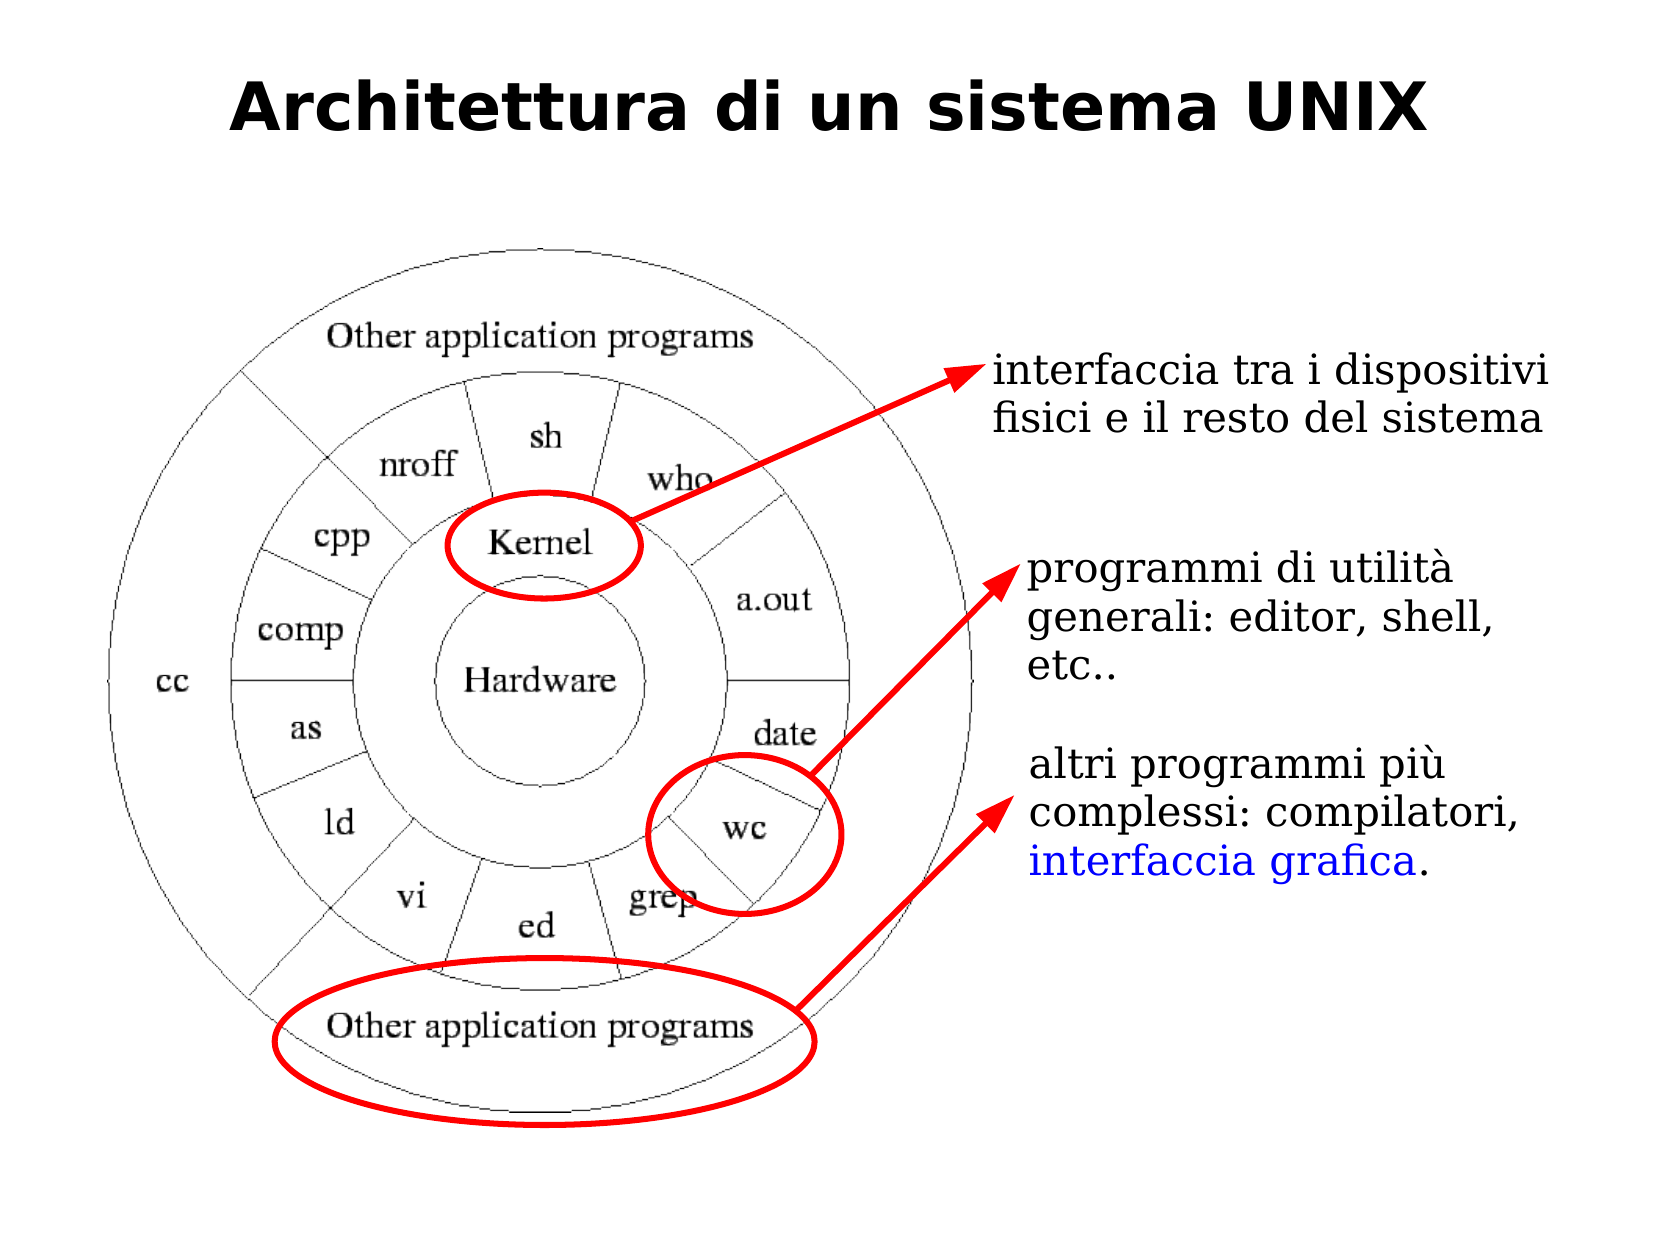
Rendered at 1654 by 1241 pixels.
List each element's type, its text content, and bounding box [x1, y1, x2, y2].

text_box programmi di utilità generali: editor, shell, etc.. [1026, 543, 1533, 690]
text_box altri programmi più complessi: compilatori, interfaccia grafica. [1028, 739, 1569, 886]
picture [451, 496, 637, 595]
picture [705, 841, 974, 1113]
text_box interfaccia tra i dispositivi fisici e il resto del sistema [992, 345, 1607, 443]
picture [107, 248, 974, 1113]
picture [278, 962, 811, 1113]
title Architettura di un sistema UNIX [52, 42, 1608, 173]
picture [652, 759, 838, 910]
